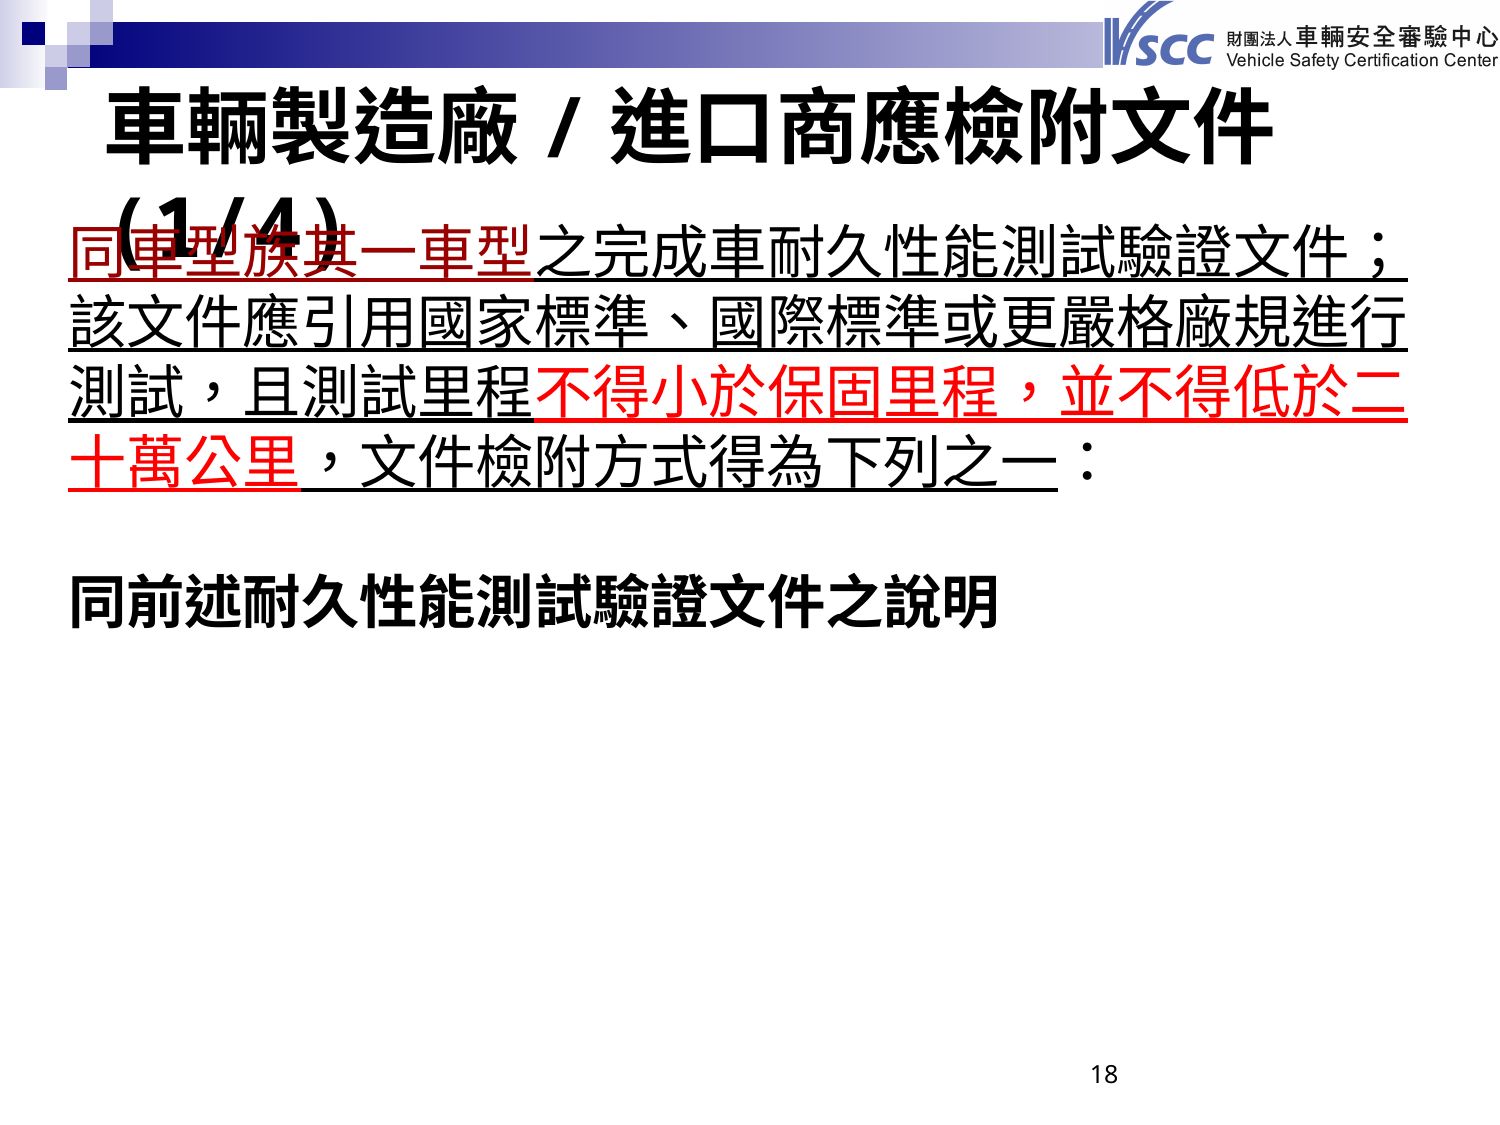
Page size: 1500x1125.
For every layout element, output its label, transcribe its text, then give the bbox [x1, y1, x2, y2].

text_box 車輛製造廠/進口商應檢附文件(1/4) [89, 66, 1423, 173]
text_box [1074, 1025, 1426, 1101]
text_box 同車型族其一車型之完成車耐久性能測試驗證文件；該文件應引用國家標準、國際標準或更嚴格廠規進行測試，且測試里程不得小於保固里程，並不得低於二十萬公里，文件檢附方式得為下列之一： 同前述耐久性能測試驗證文件之說明 [53, 208, 1436, 644]
